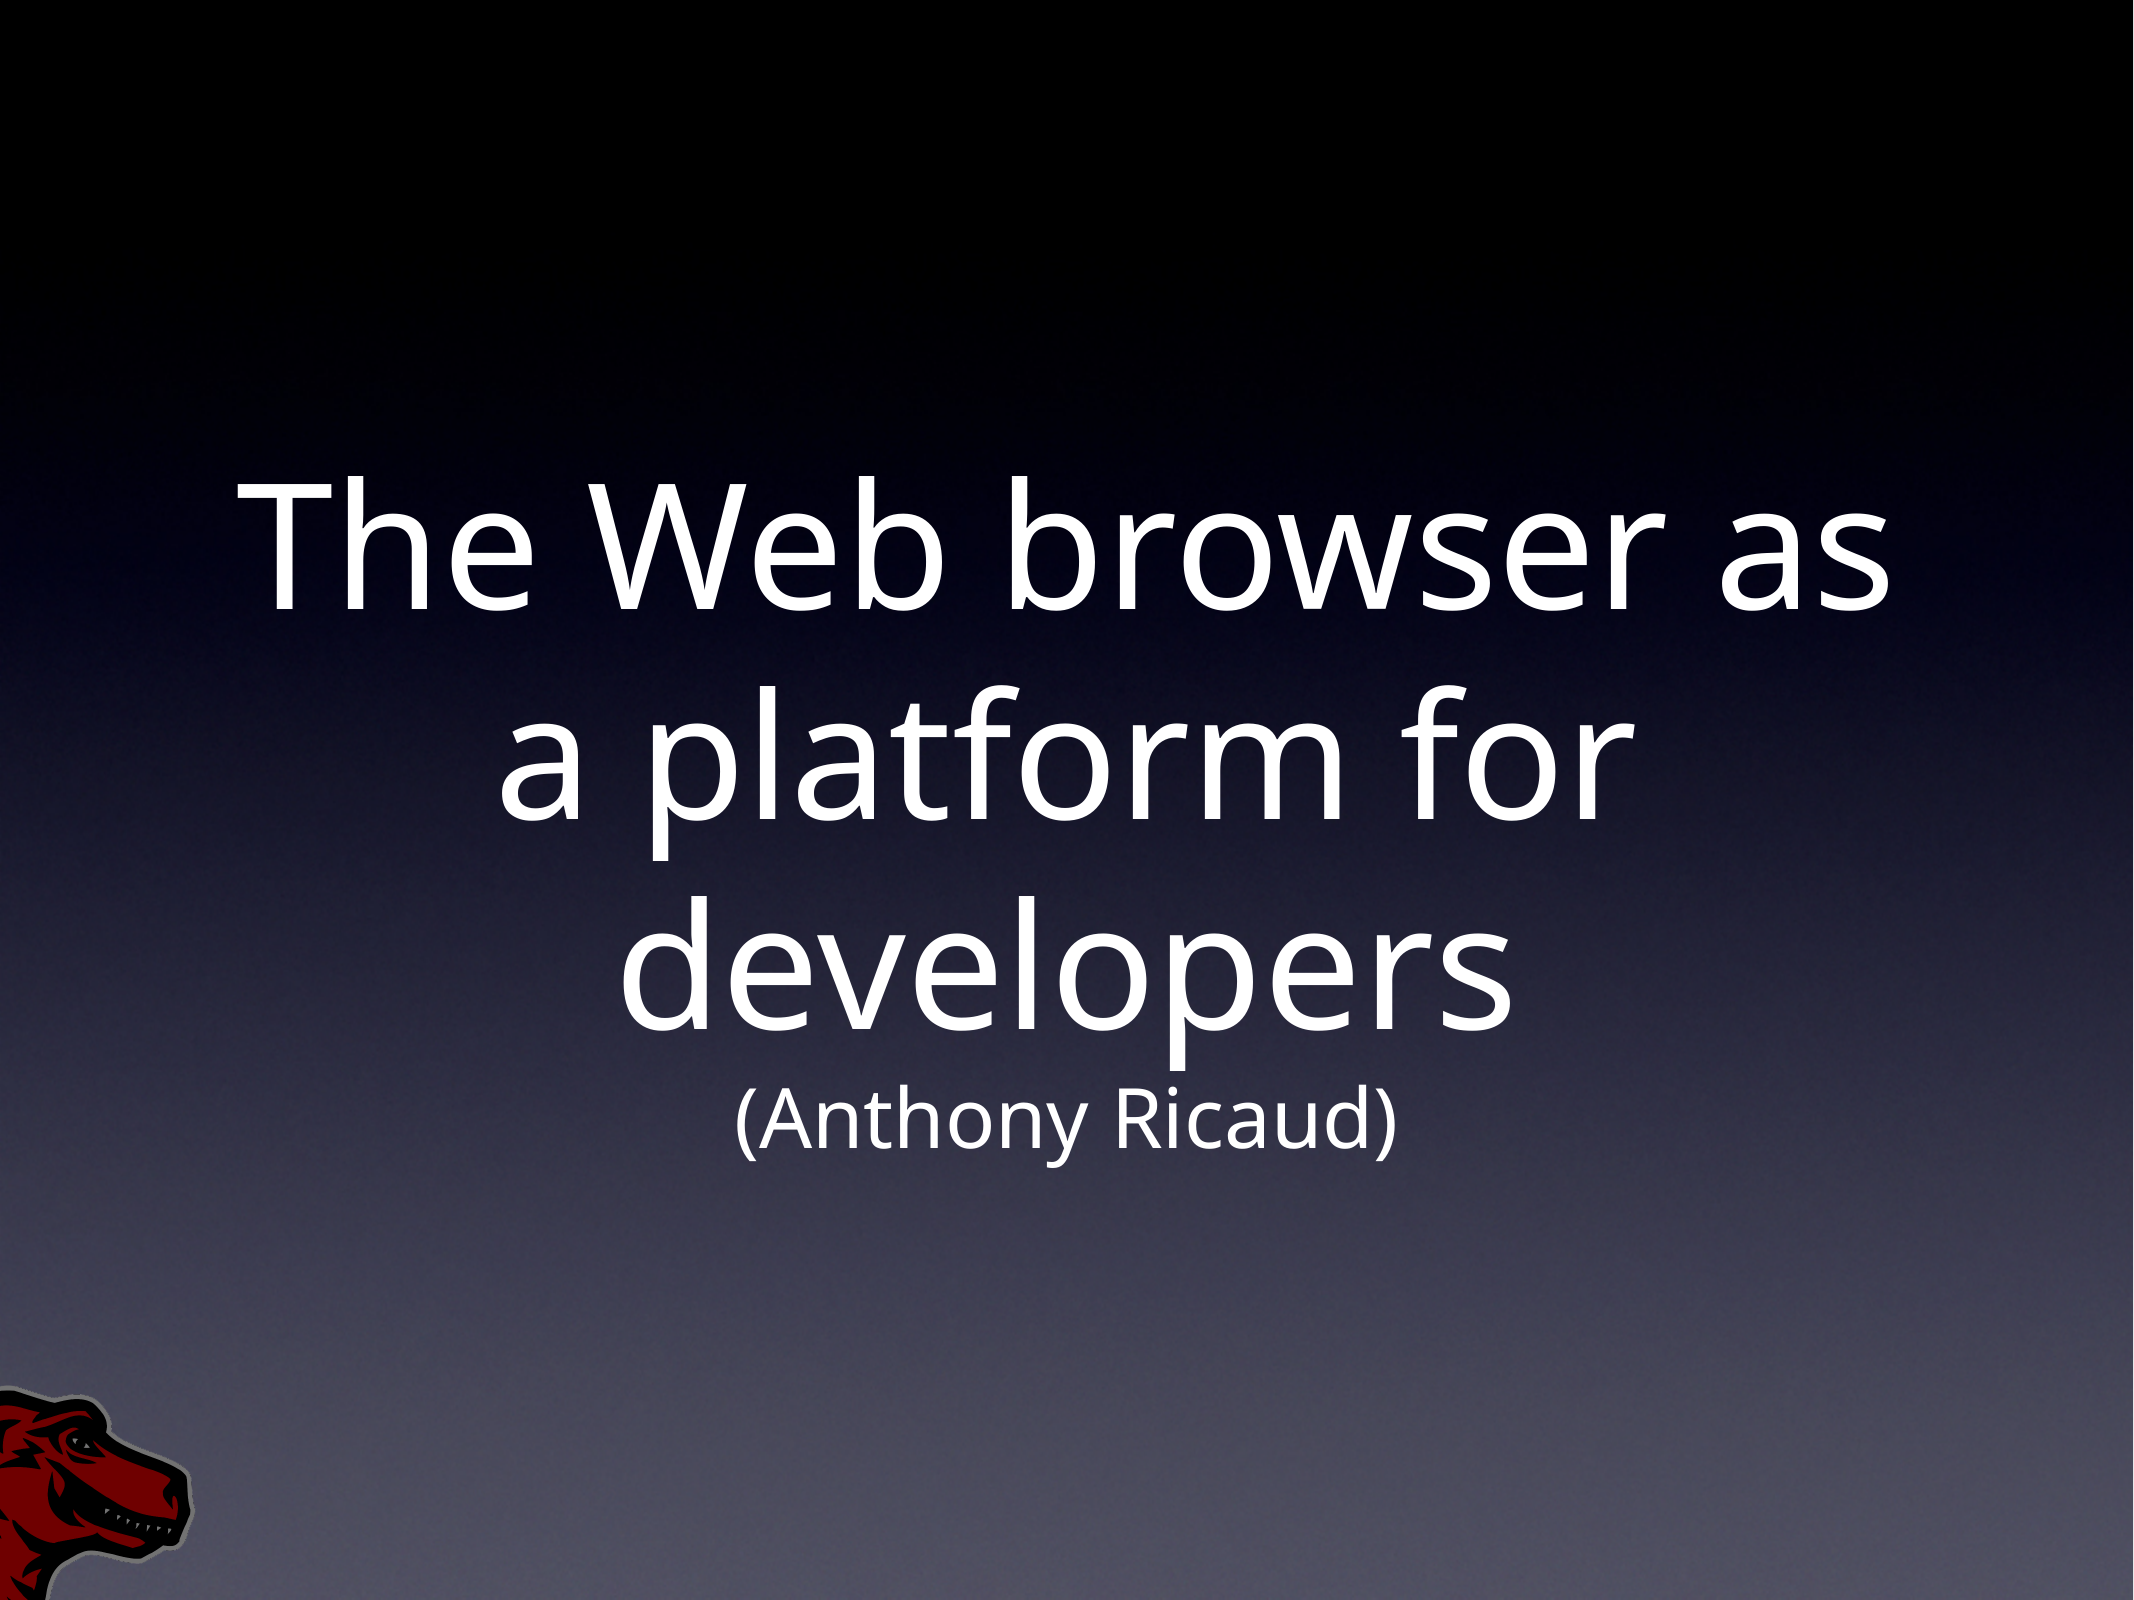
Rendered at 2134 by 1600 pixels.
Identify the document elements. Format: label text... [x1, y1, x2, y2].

title The Web browser as a platform for developers (Anthony Ricaud) [208, 426, 1925, 1174]
picture [0, 0, 2134, 1600]
